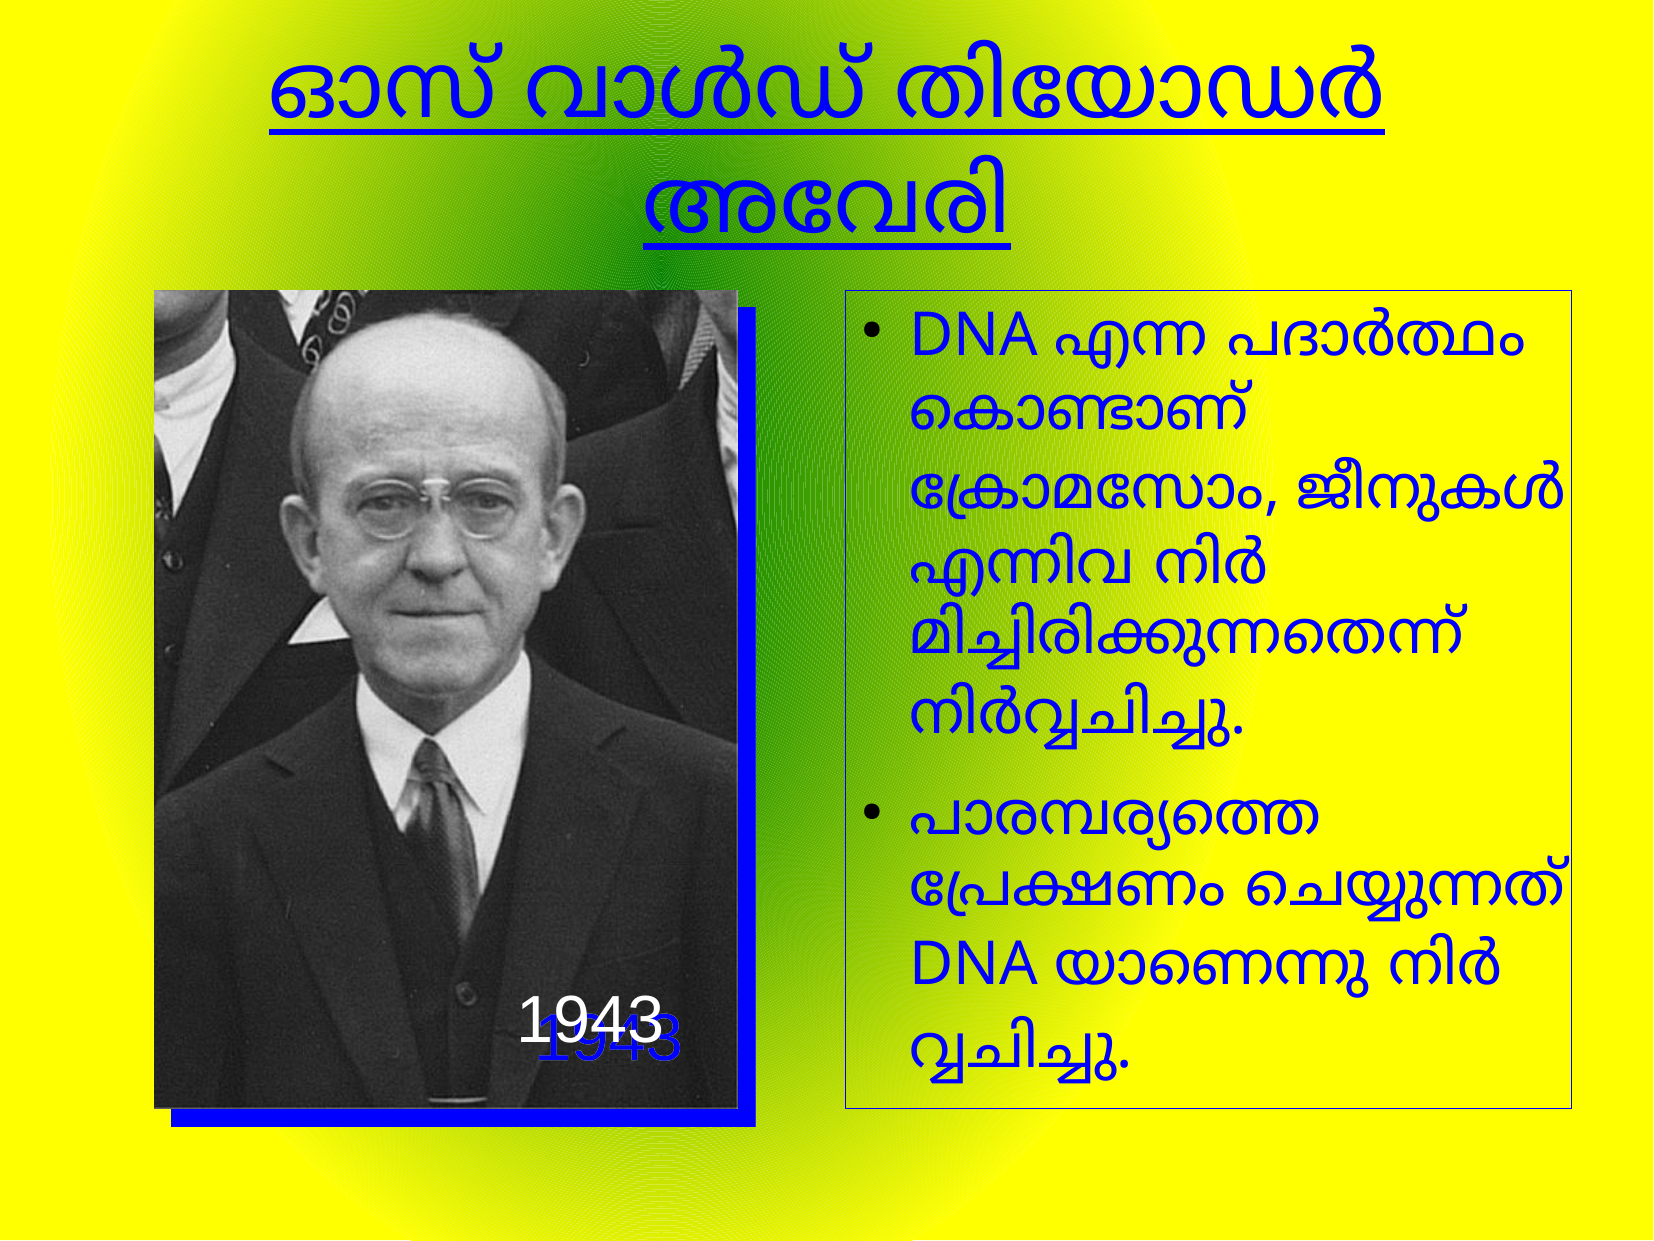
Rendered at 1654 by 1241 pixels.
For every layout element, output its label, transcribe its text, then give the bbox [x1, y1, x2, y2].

picture [154, 290, 738, 1109]
title ഓസ് വാള്‍ഡ് തിയോഡര്‍ അവേരി [82, 49, 1571, 257]
text_box 1943 [501, 974, 681, 1064]
list DNA എന്ന പദാര്‍ത്ഥം കൊണ്ടാണ് ക്രോമസോം, ജീനുകള്‍ എന്നിവ നിര്‍മിച്ചിരിക്കുന്നതെന്ന് നിര്‍വ്വചിച്ചു. പാരമ്പര്യത്തെ പ്രേക്ഷണം ചെയ്യുന്നത് DNA യാണെന്നു നിര്‍വ്വചിച്ചു. [845, 290, 1572, 1109]
